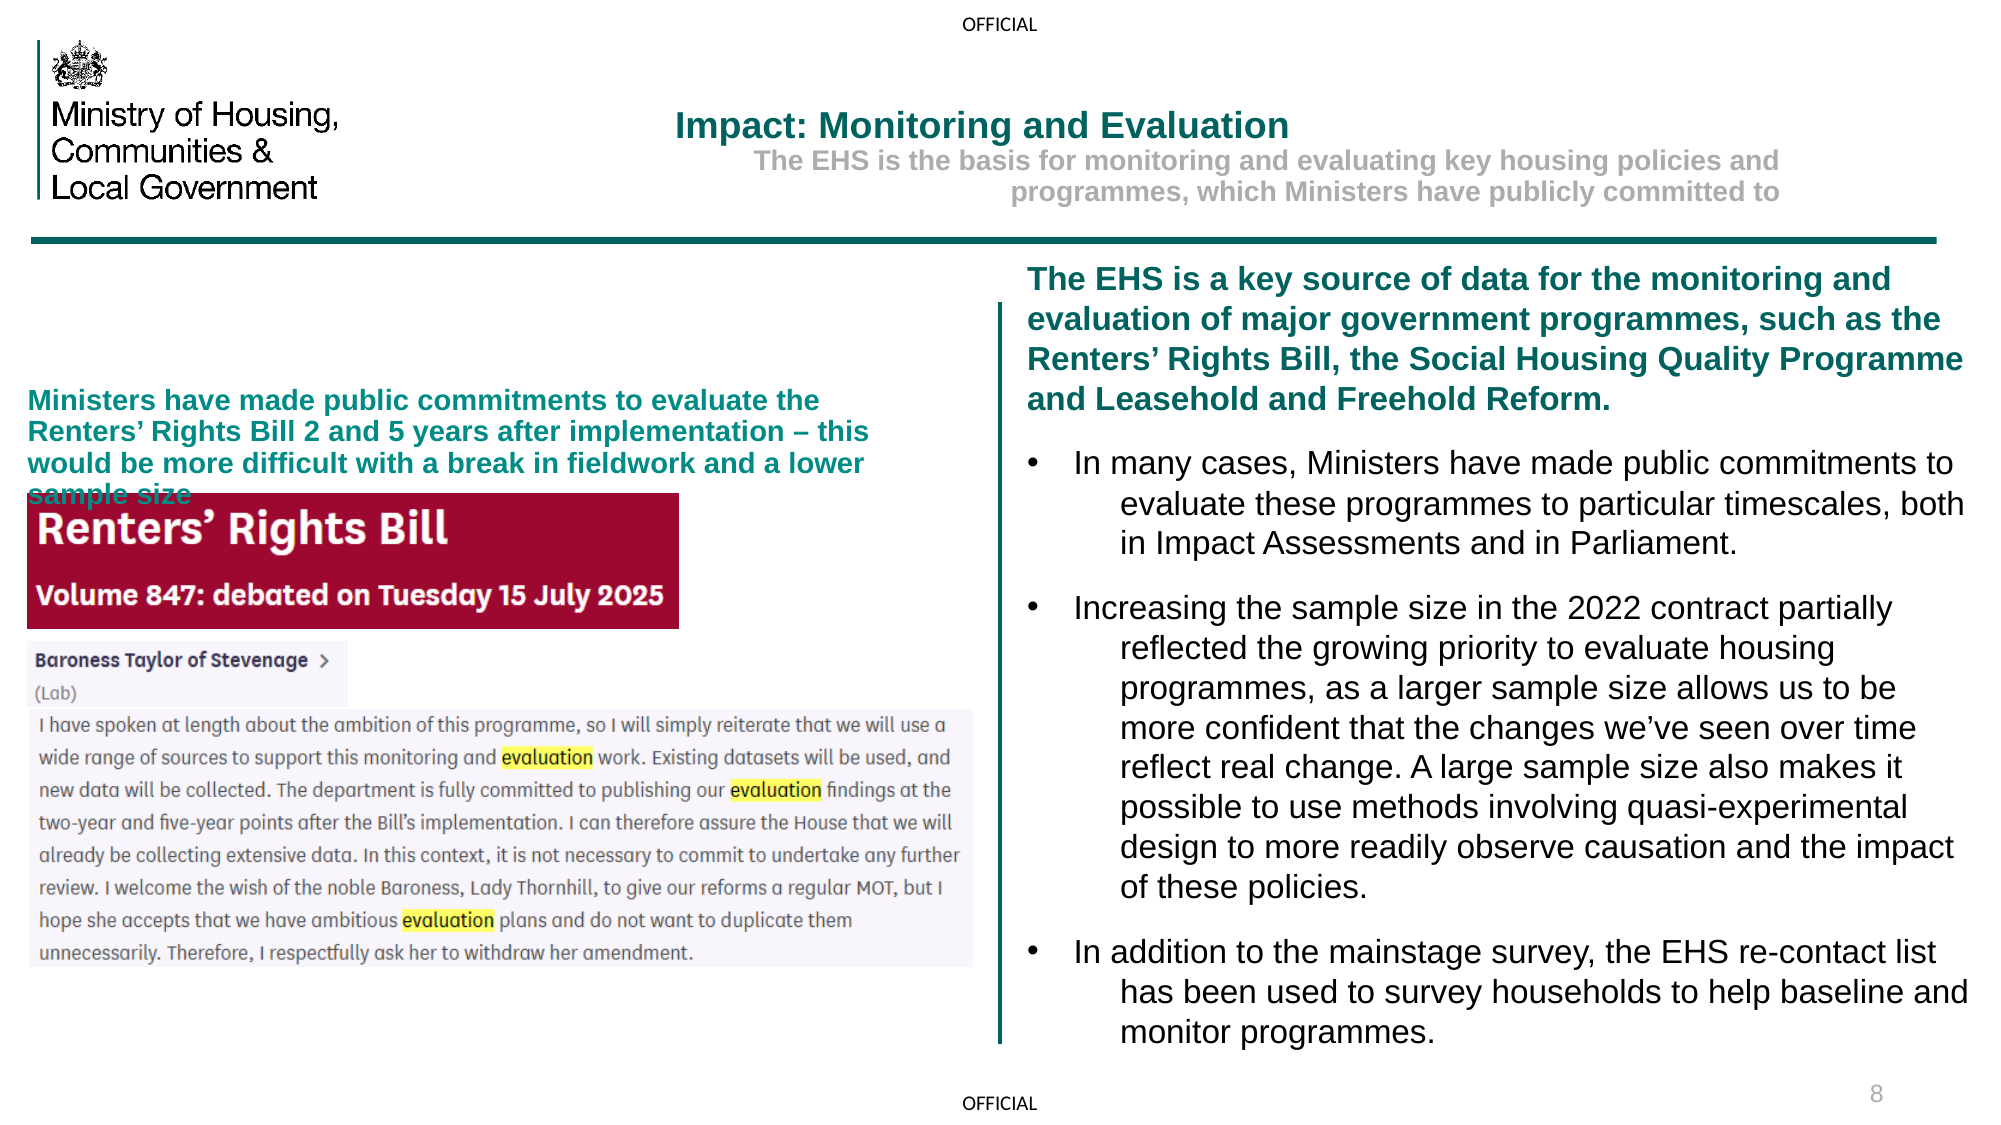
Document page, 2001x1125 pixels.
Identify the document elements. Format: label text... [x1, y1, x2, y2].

picture [27, 493, 679, 629]
text_box [1869, 1077, 1963, 1108]
picture [27, 641, 348, 707]
title Impact: Monitoring and Evaluation [675, 105, 1924, 147]
list The EHS is the basis for monitoring and evaluating key housing policies and programmes, which Ministers have publicly committed to [753, 147, 1924, 208]
text_box Ministers have made public commitments to evaluate the Renters’ Rights Bill 2 and 5 years after implementation – this would be more difficult with a break in fieldwork and a lower sample size [27, 385, 931, 439]
list The EHS is a key source of data for the monitoring and evaluation of major government programmes, such as the Renters’ Rights Bill, the Social Housing Quality Programme and Leasehold and Freehold Reform. In many cases, Ministers have made public commitments to evaluate these programmes to particular timescales, both in Impact Assessments and in Parliament. Increasing the sample size in the 2022 contract partially reflected the growing priority to evaluate housing programmes, as a larger sample size allows us to be more confident that the changes we’ve seen over time reflect real change. A large sample size also makes it possible to use methods involving quasi-experimental design to more readily observe causation and the impact of these policies. In addition to the mainstage survey, the EHS re-contact list has been used to survey households to help baseline and monitor programmes. [1027, 257, 1976, 1020]
picture [92, 493, 98, 501]
picture [27, 709, 973, 967]
